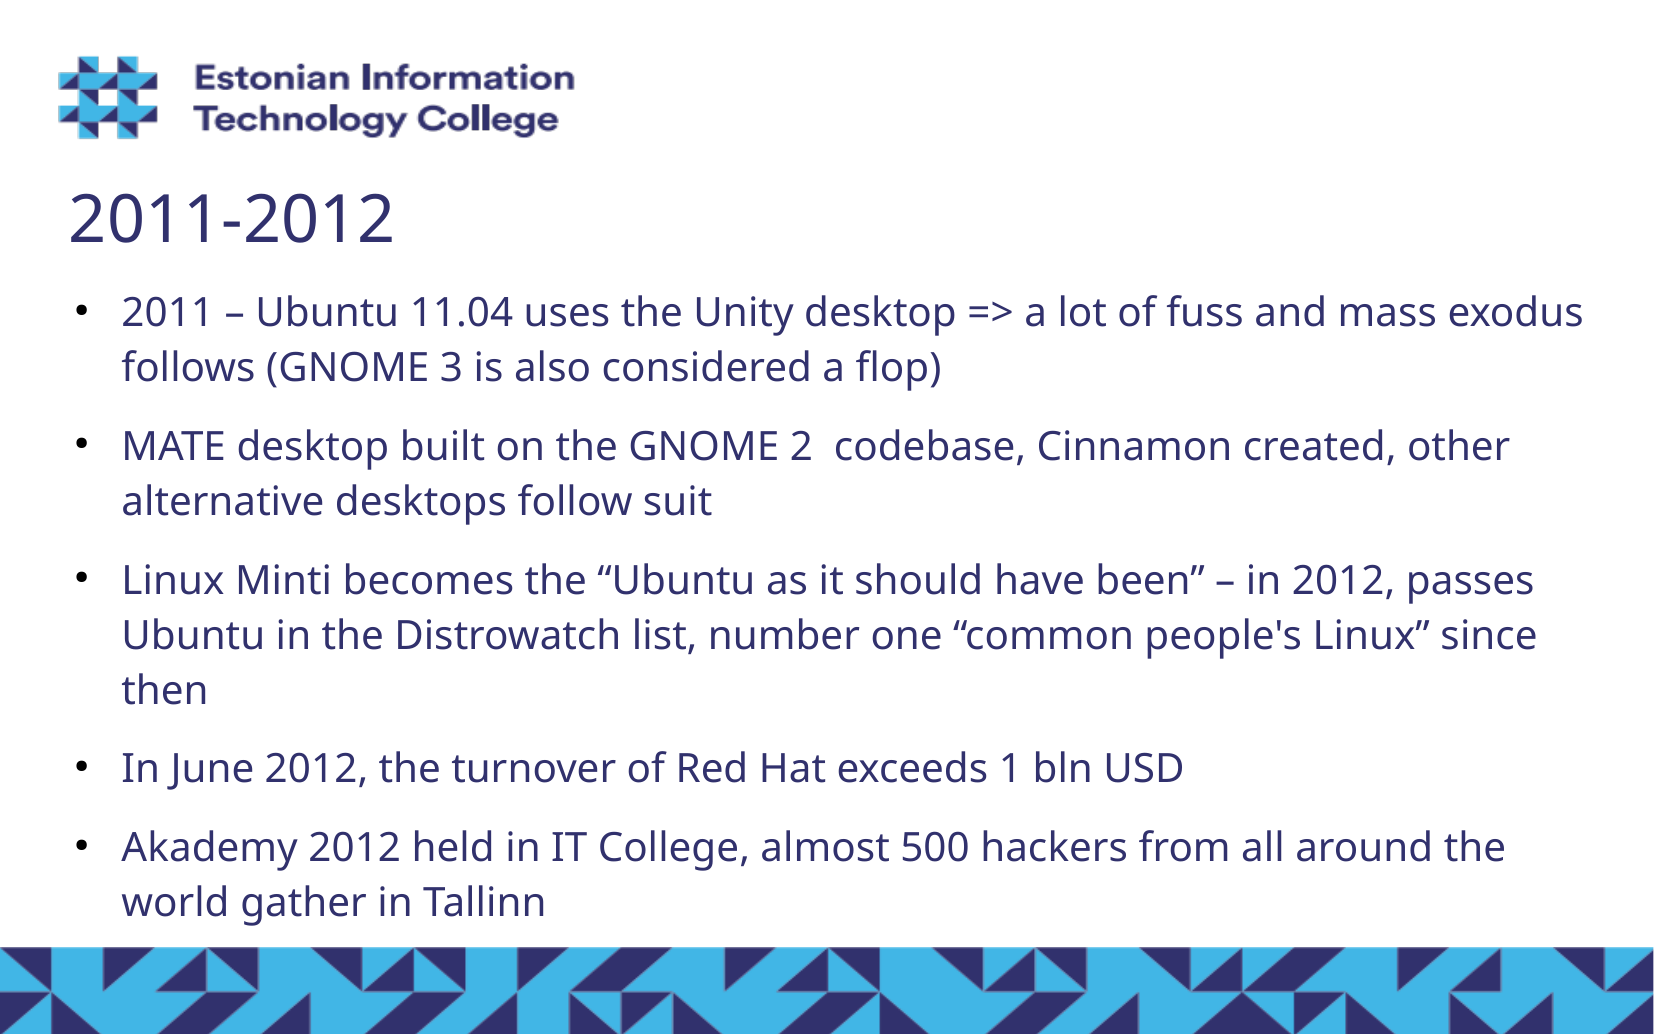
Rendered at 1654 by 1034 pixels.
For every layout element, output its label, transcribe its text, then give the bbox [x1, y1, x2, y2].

list 2011 – Ubuntu 11.04 uses the Unity desktop => a lot of fuss and mass exodus follows (GNOME 3 is also considered a flop) MATE desktop built on the GNOME 2 codebase, Cinnamon created, other alternative desktops follow suit Linux Minti becomes the “Ubuntu as it should have been” – in 2012, passes Ubuntu in the Distrowatch list, number one “common people's Linux” since then In June 2012, the turnover of Red Hat exceeds 1 bln USD Akademy 2012 held in IT College, almost 500 hackers from all around the world gather in Tallinn [59, 283, 1595, 936]
title 2011-2012 [68, 147, 1536, 283]
